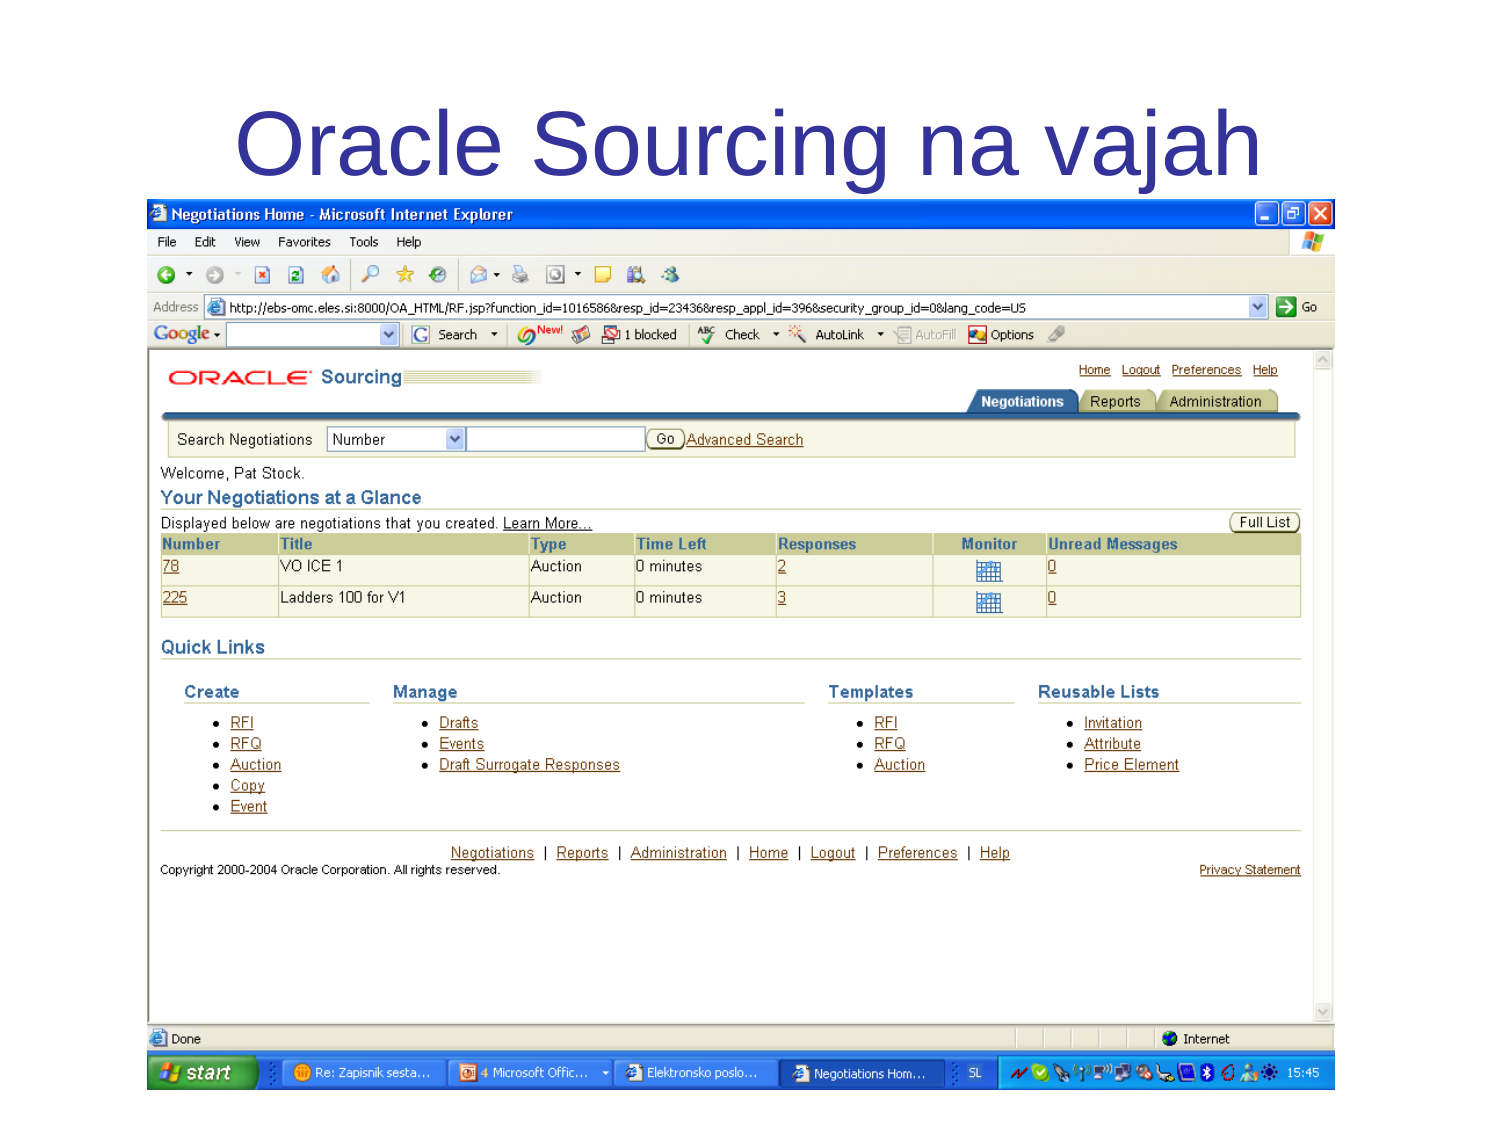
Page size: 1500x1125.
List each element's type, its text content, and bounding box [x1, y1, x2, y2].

picture [147, 199, 1335, 1090]
title Oracle Sourcing na vajah [75, 45, 1426, 233]
